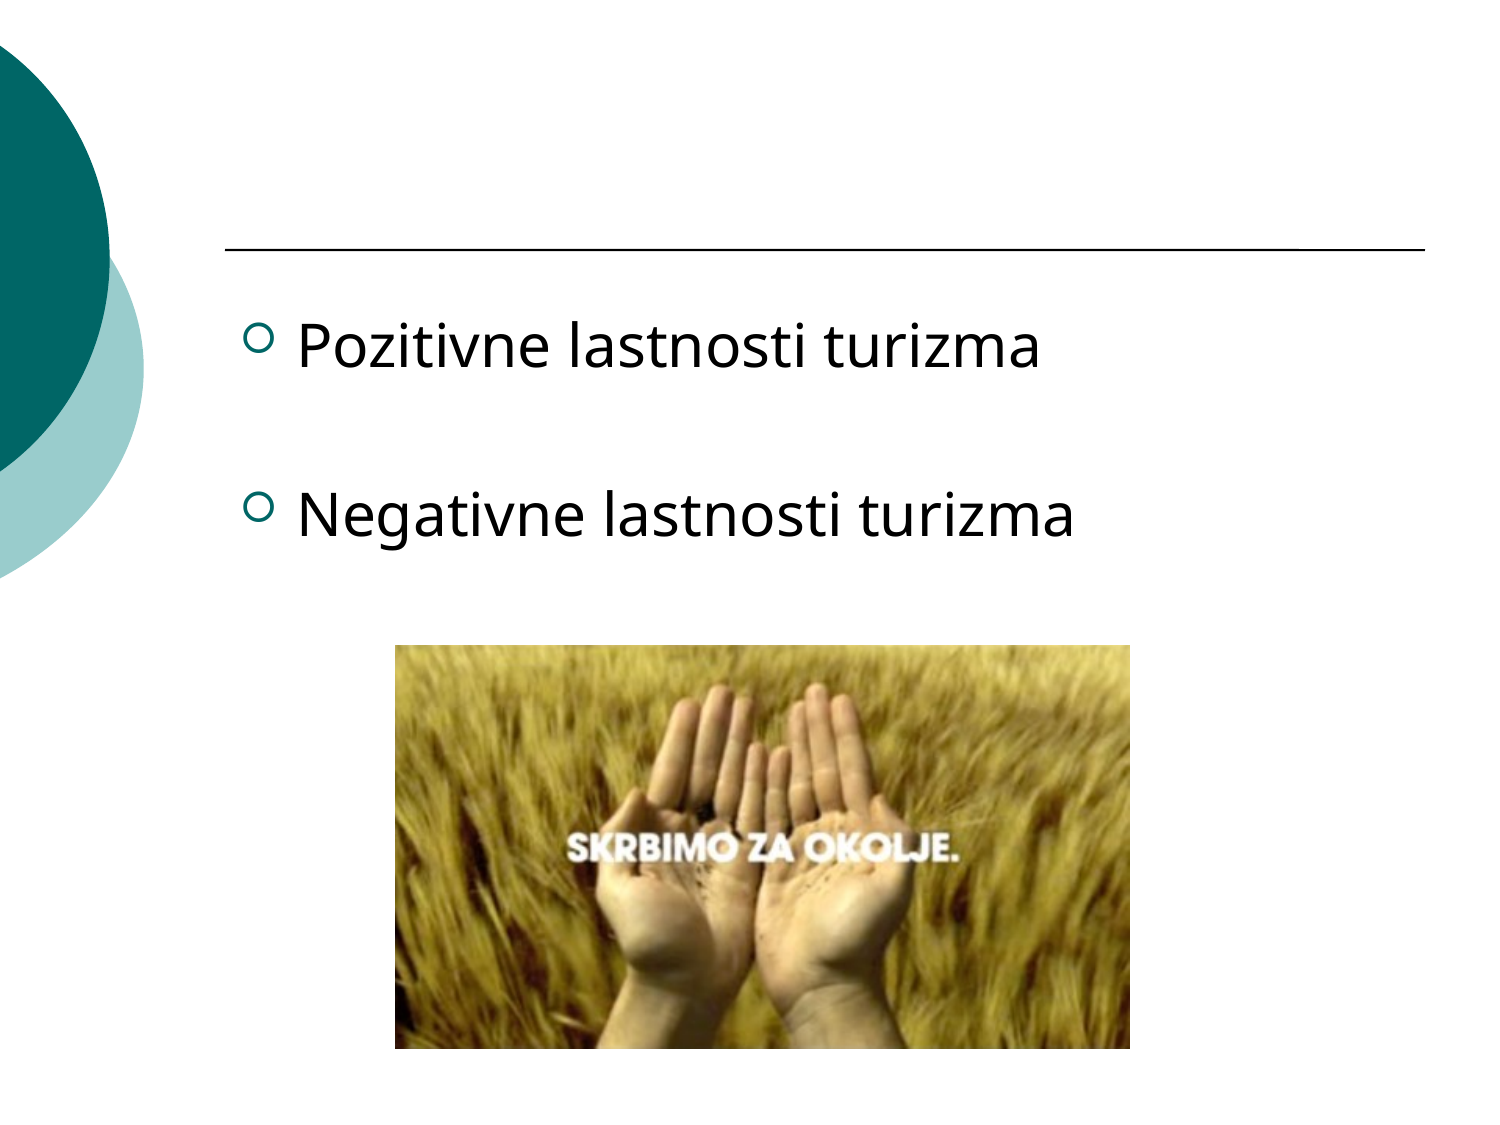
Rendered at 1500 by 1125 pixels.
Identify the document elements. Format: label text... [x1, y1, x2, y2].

picture [395, 645, 1130, 1049]
list Pozitivne lastnosti turizma Negativne lastnosti turizma [224, 299, 1425, 975]
